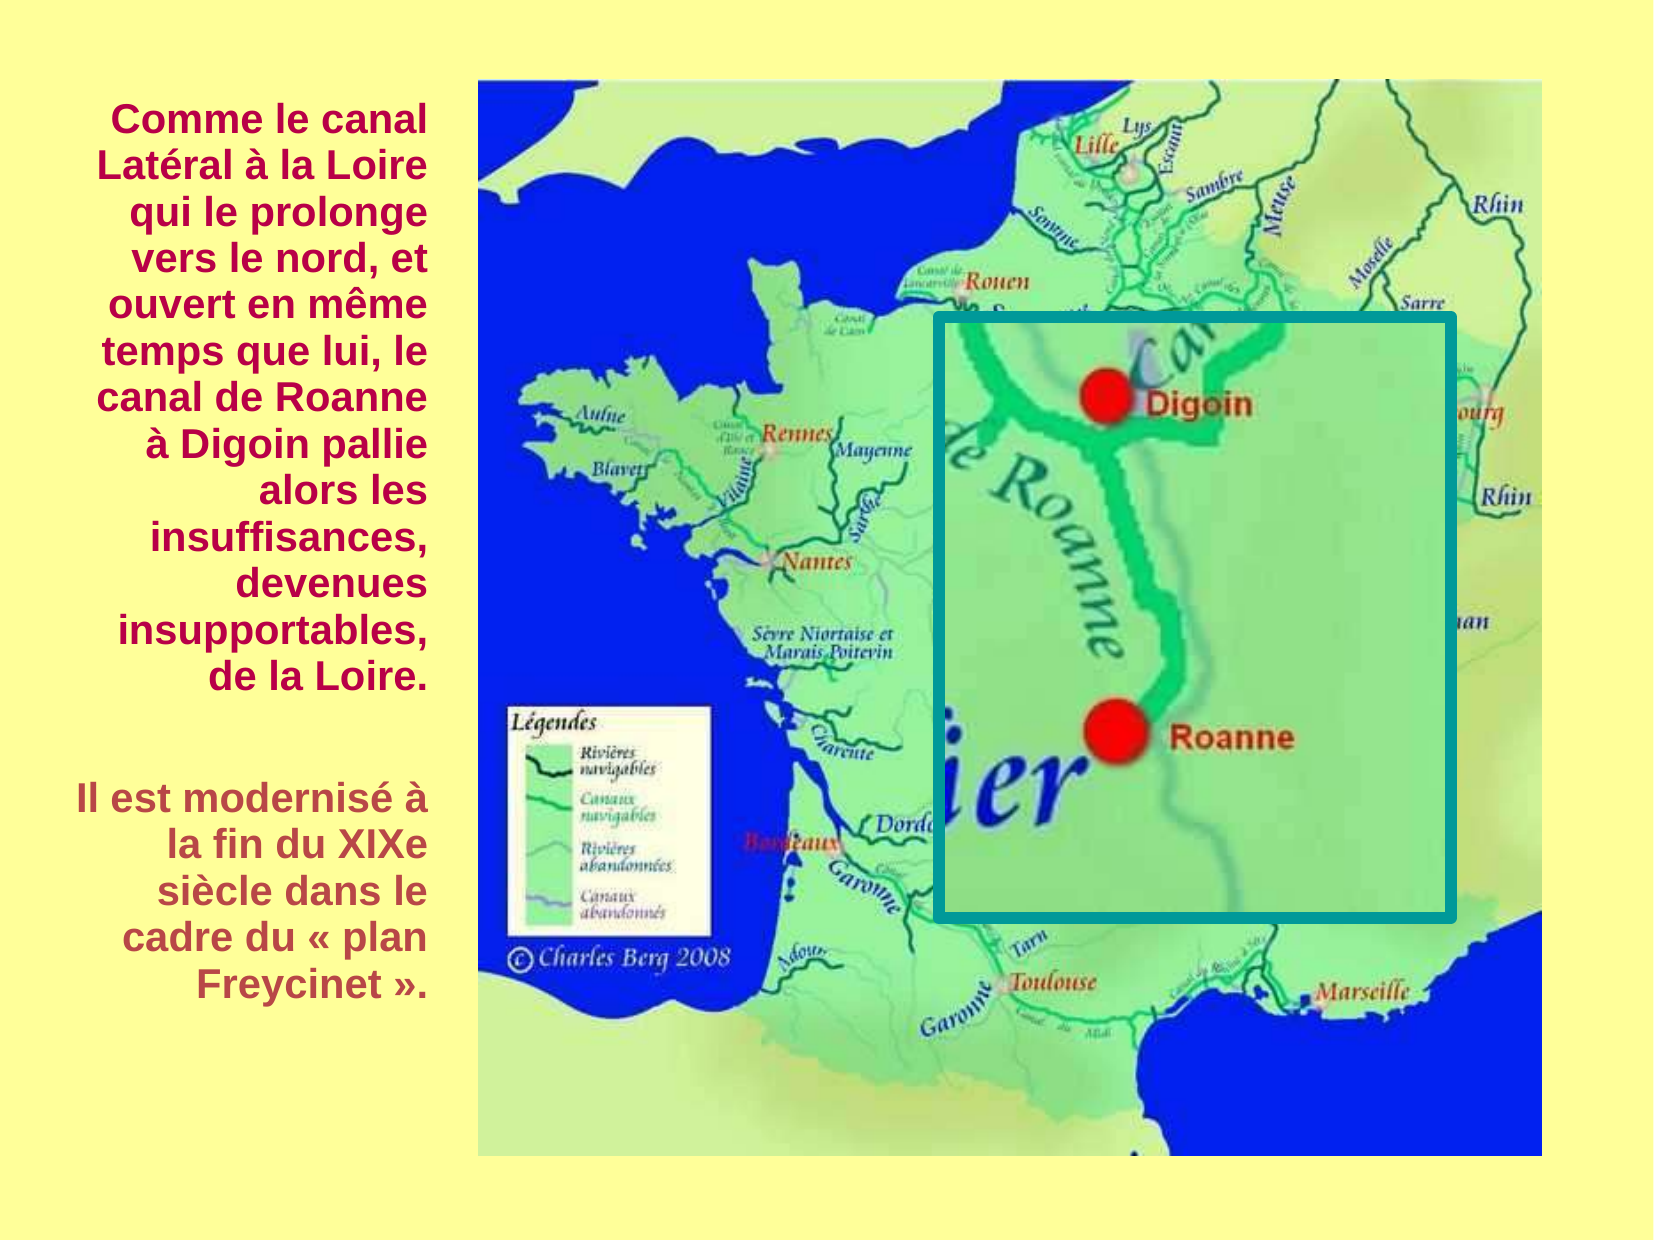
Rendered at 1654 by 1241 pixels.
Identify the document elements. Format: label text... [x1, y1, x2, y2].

text_box Il est modernisé à la fin du XIXe siècle dans le cadre du « plan Freycinet ». [59, 767, 443, 1015]
text_box Comme le canal Latéral à la Loire qui le prolonge vers le nord, et ouvert en même temps que lui, le canal de Roanne à Digoin pallie alors les insuffisances, devenues insupportables, de la Loire. [59, 88, 443, 708]
picture [478, 79, 1542, 1156]
